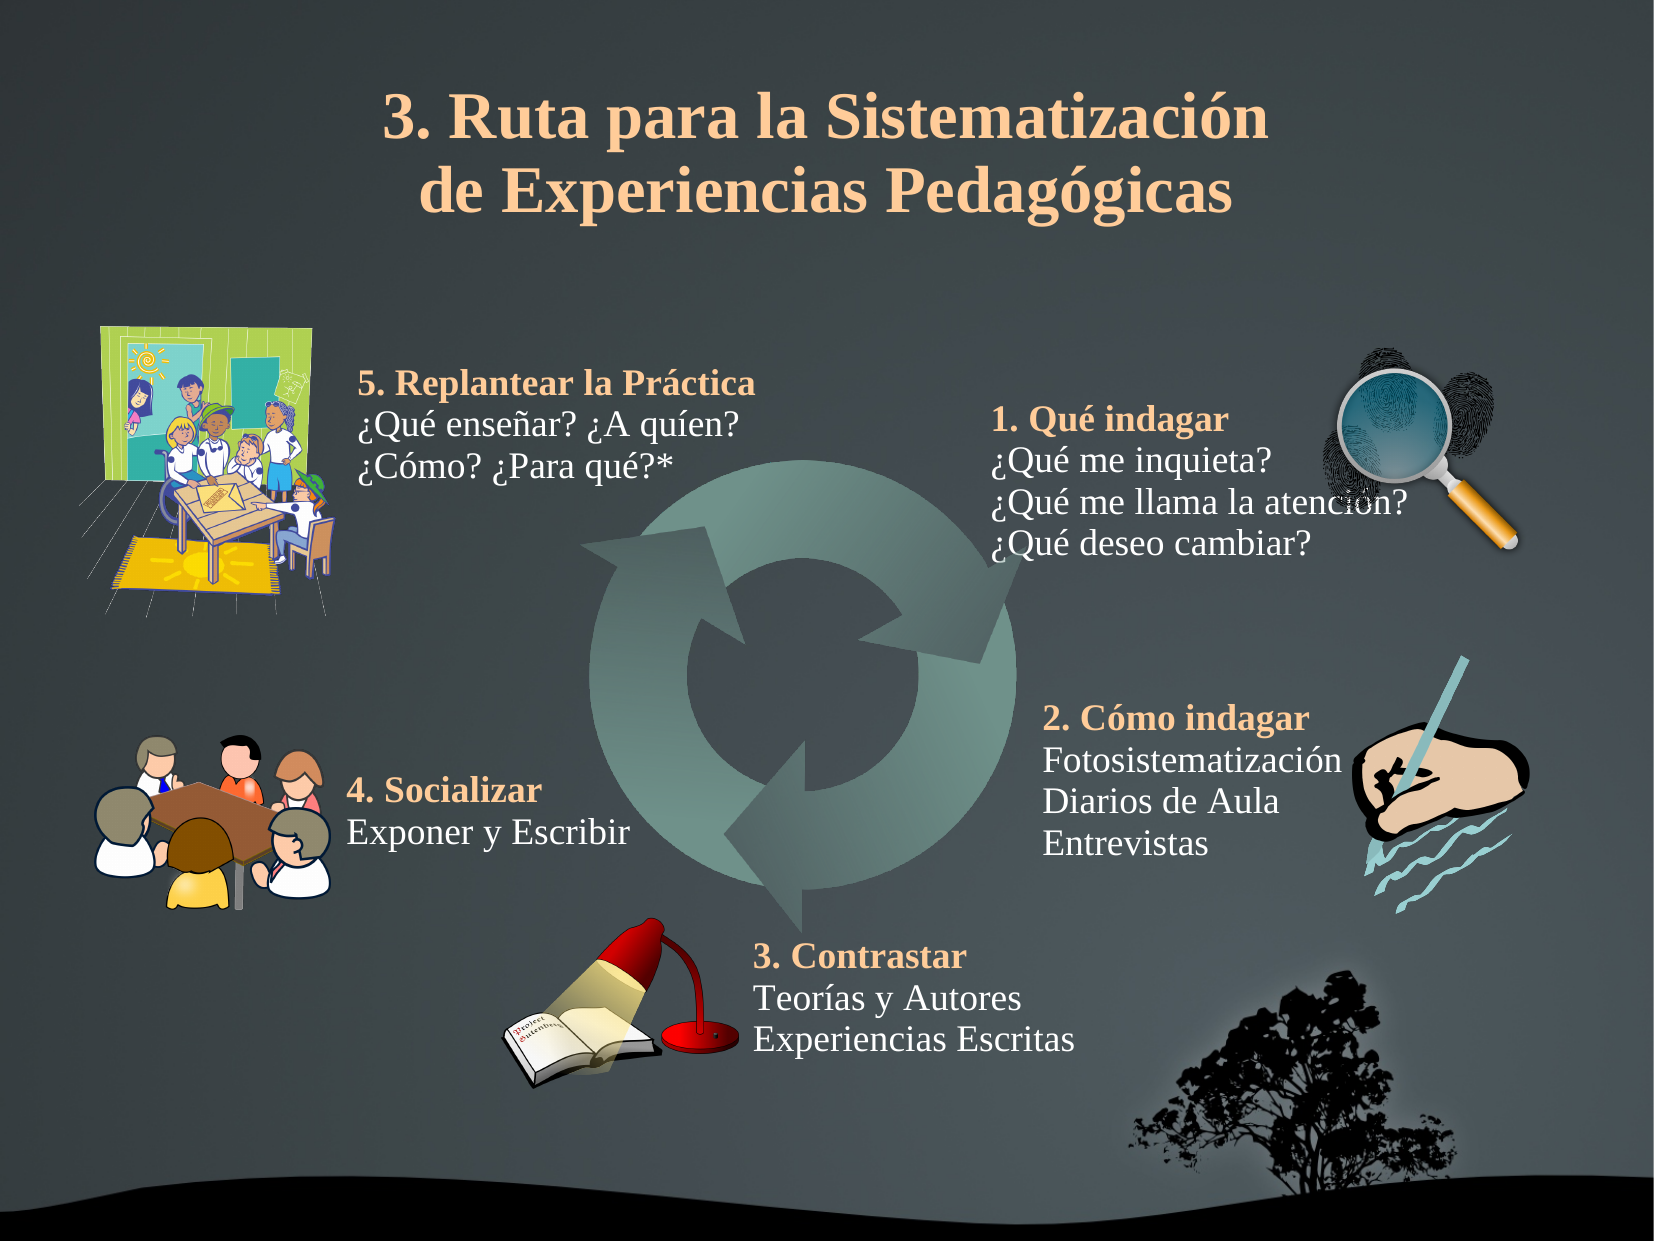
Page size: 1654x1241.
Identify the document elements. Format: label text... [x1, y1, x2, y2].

text_box 3. Contrastar Teorías y Autores Experiencias Escritas [739, 927, 1091, 1068]
text_box 2. Cómo indagar Fotosistematización Diarios de Aula Entrevistas [1027, 689, 1352, 871]
text_box 5. Replantear la Práctica ¿Qué enseñar? ¿A quíen? ¿Cómo? ¿Para qué?* [349, 354, 772, 494]
text_box 1. Qué indagar ¿Qué me inquieta? ¿Qué me llama la atención? ¿Qué deseo cambiar? [975, 390, 1311, 572]
picture [0, 0, 1654, 1241]
title 3. Ruta para la Sistematización de Experiencias Pedagógicas [82, 49, 1571, 257]
text_box 4. Socializar Exponer y Escribir [331, 761, 579, 869]
